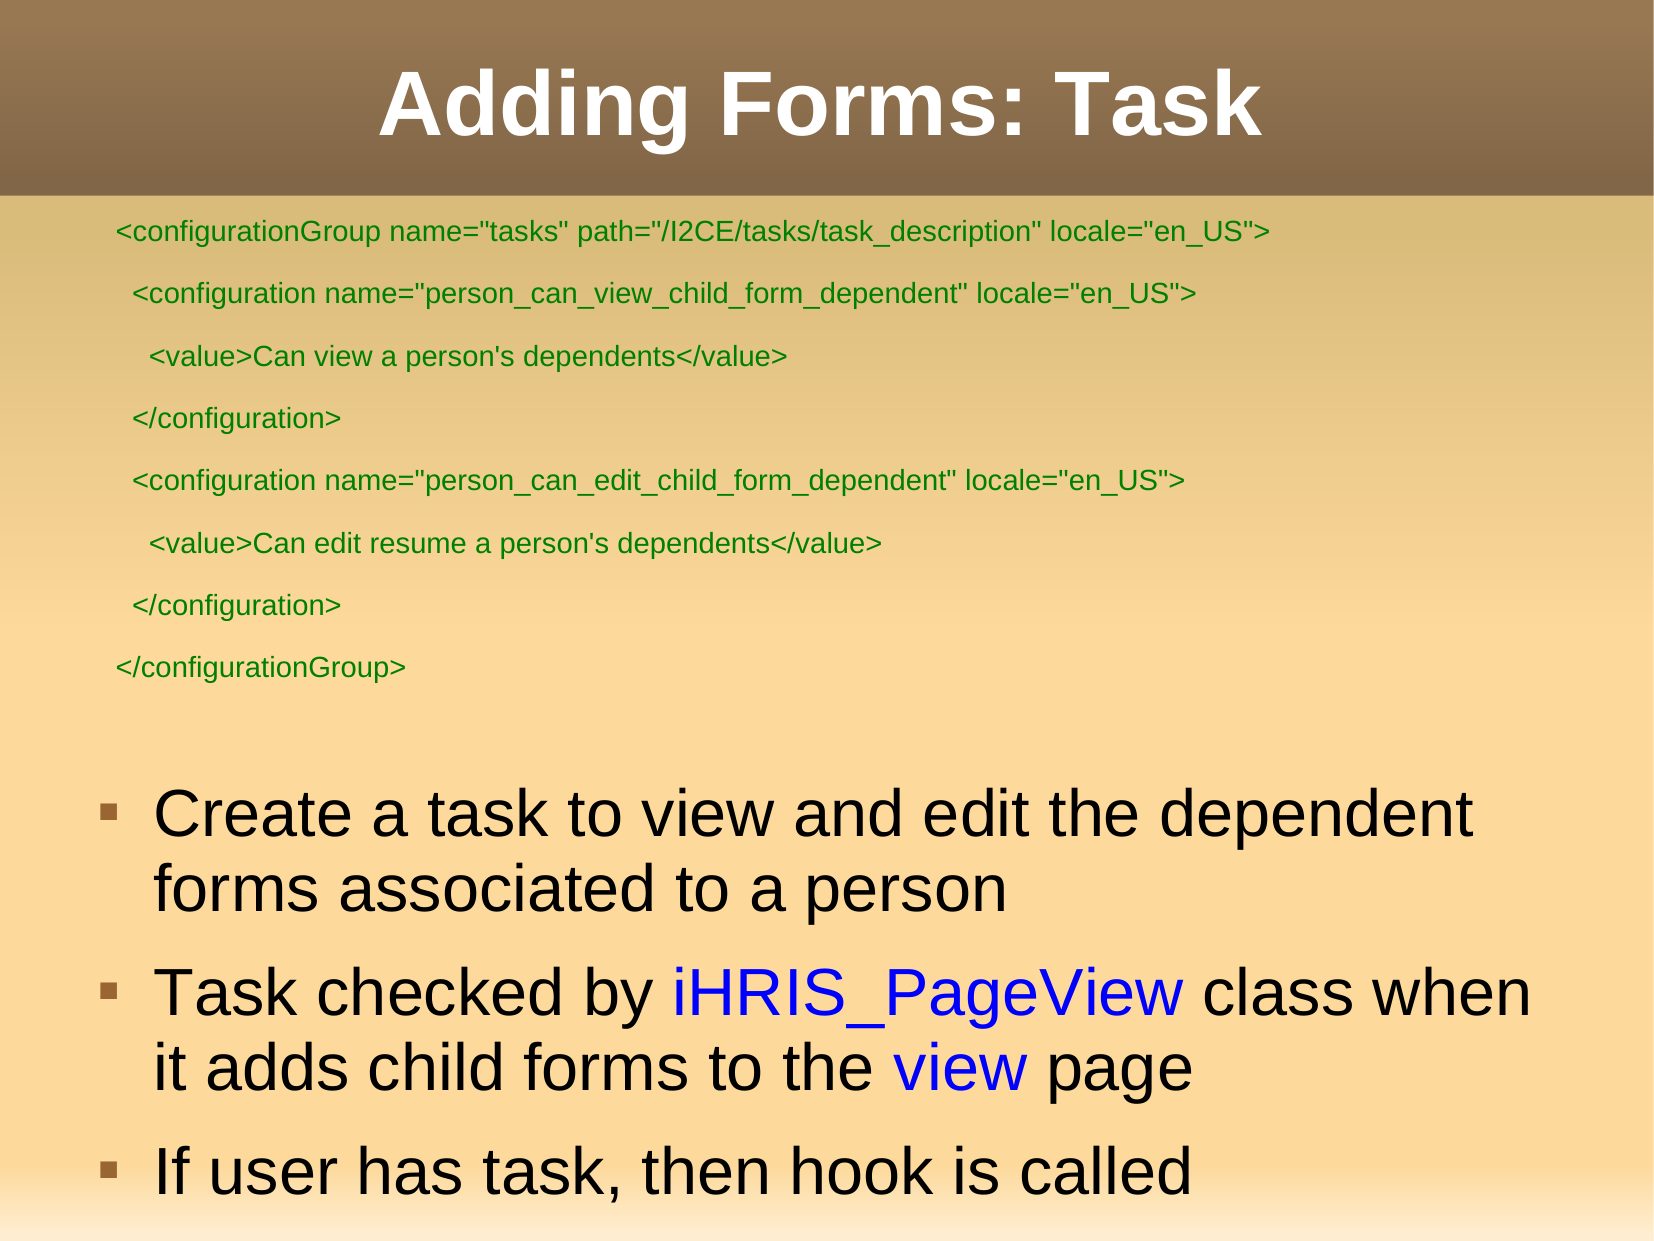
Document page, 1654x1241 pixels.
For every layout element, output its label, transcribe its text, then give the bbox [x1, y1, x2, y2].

title Adding Forms: Task [76, 7, 1565, 200]
list <configurationGroup name="tasks" path="/I2CE/tasks/task_description" locale="en_US"> <configuration name="person_can_view_child_form_dependent" locale="en_US"> <value>Can view a person's dependents</value> </configuration> <configuration name="person_can_edit_child_form_dependent" locale="en_US"> <value>Can edit resume a person's dependents</value> </configuration> </configurationGroup> Create a task to view and edit the dependent forms associated to a person Task checked by iHRIS_PageView class when it adds child forms to the view page If user has task, then hook is called [82, 215, 1571, 1209]
picture [0, 0, 1654, 1241]
